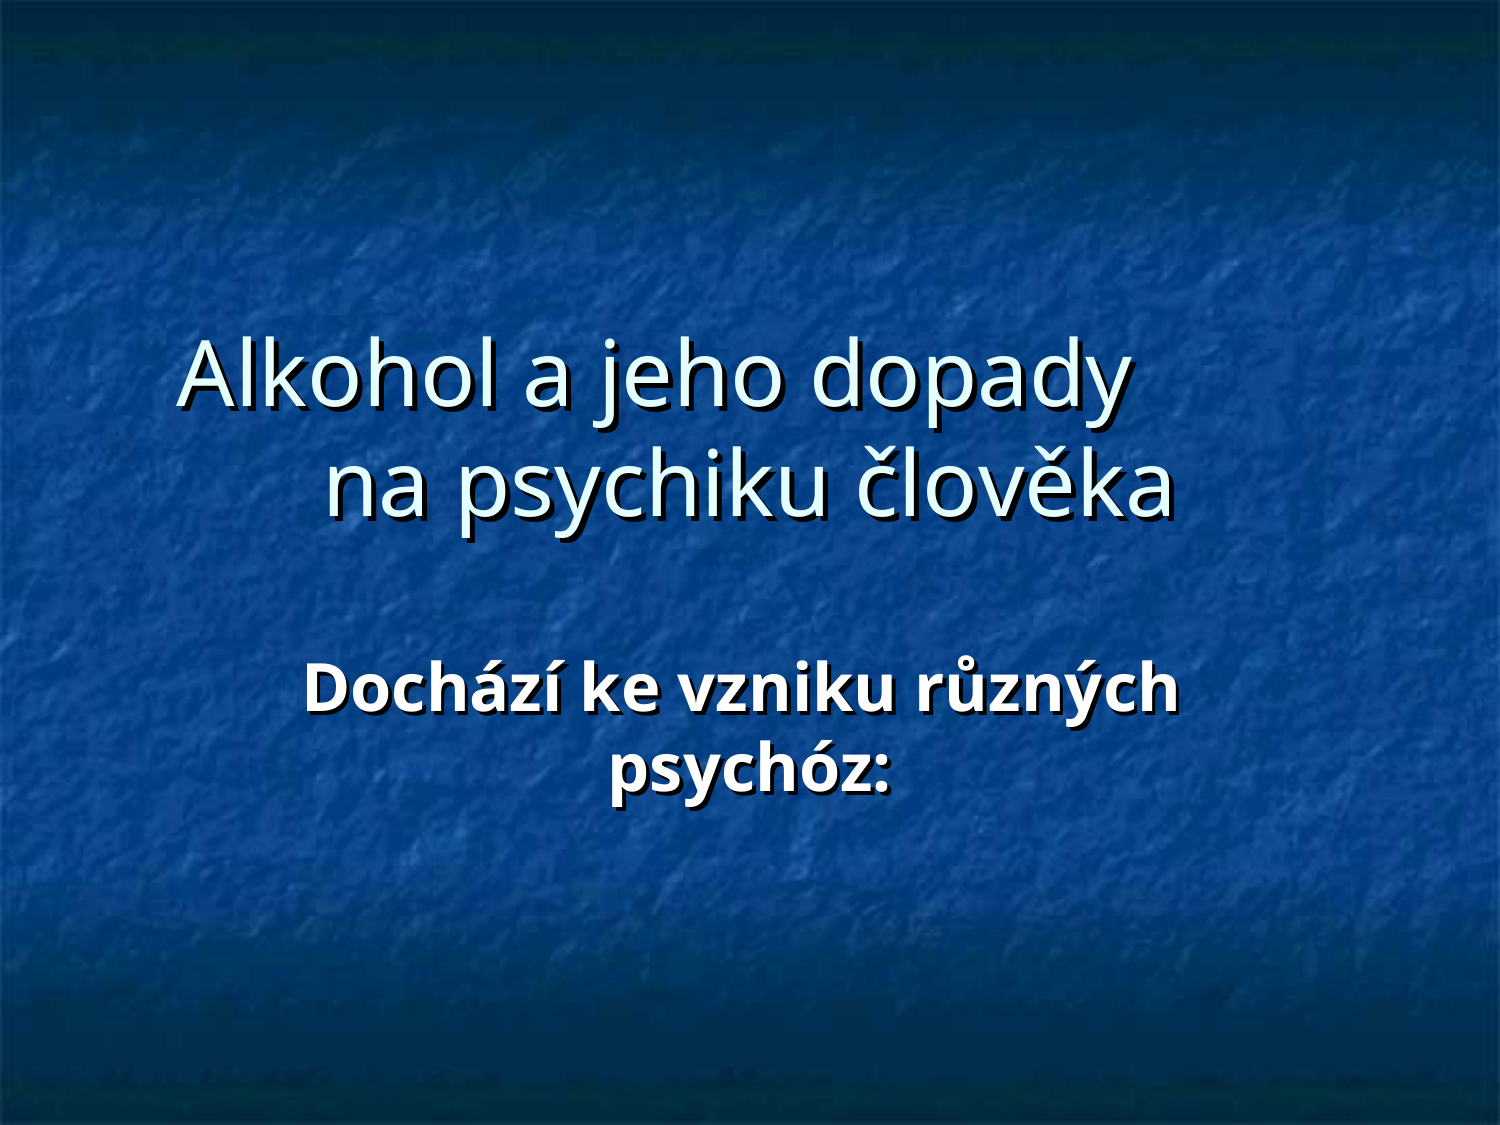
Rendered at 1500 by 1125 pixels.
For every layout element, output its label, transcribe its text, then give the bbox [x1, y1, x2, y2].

text_box Dochází ke vzniku různých psychóz: [225, 637, 1276, 926]
title Alkohol a jeho dopady na psychiku člověka [112, 275, 1388, 576]
picture [0, 0, 1500, 1125]
